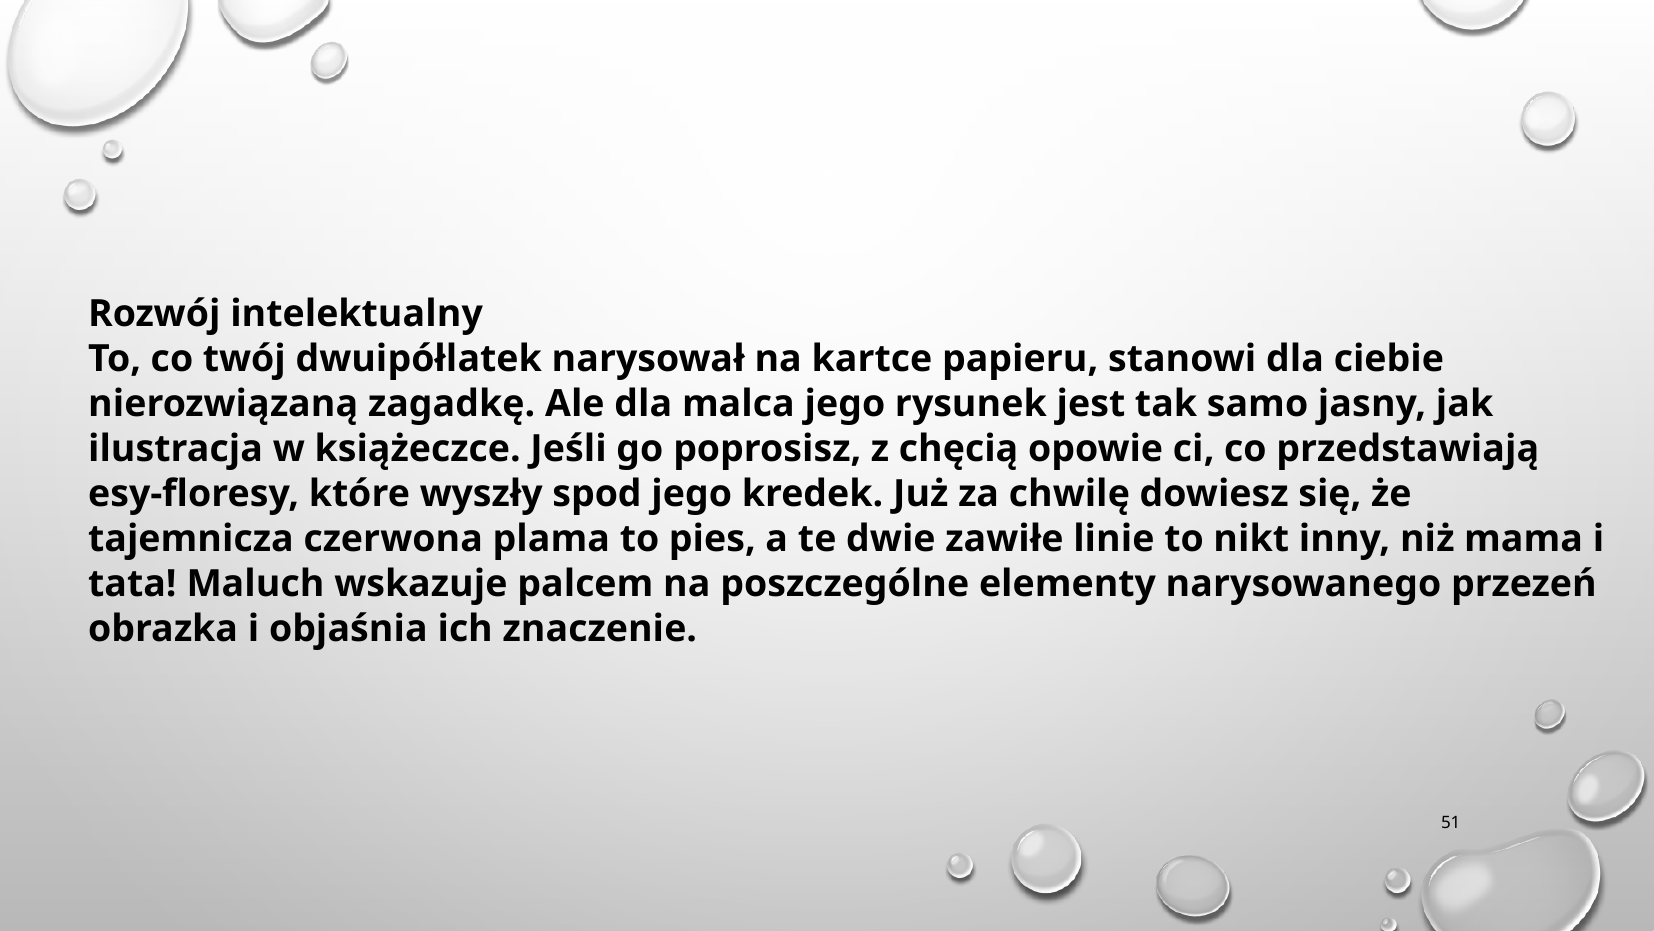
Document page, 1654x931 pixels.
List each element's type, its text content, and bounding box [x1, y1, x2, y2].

text_box [1426, 798, 1530, 848]
text_box Rozwój intelektualny To, co twój dwuipółlatek narysował na kartce papieru, stanowi dla ciebie nierozwiązaną zagadkę. Ale dla malca jego rysunek jest tak samo jasny, jak ilustracja w książeczce. Jeśli go poprosisz, z chęcią opowie ci, co przedstawiają esy-floresy, które wyszły spod jego kredek. Już za chwilę dowiesz się, że tajemnicza czerwona plama to pies, a te dwie zawiłe linie to nikt inny, niż mama i tata! Maluch wskazuje palcem na poszczególne elementy narysowanego przezeń obrazka i objaśnia ich znaczenie. [73, 281, 1632, 656]
